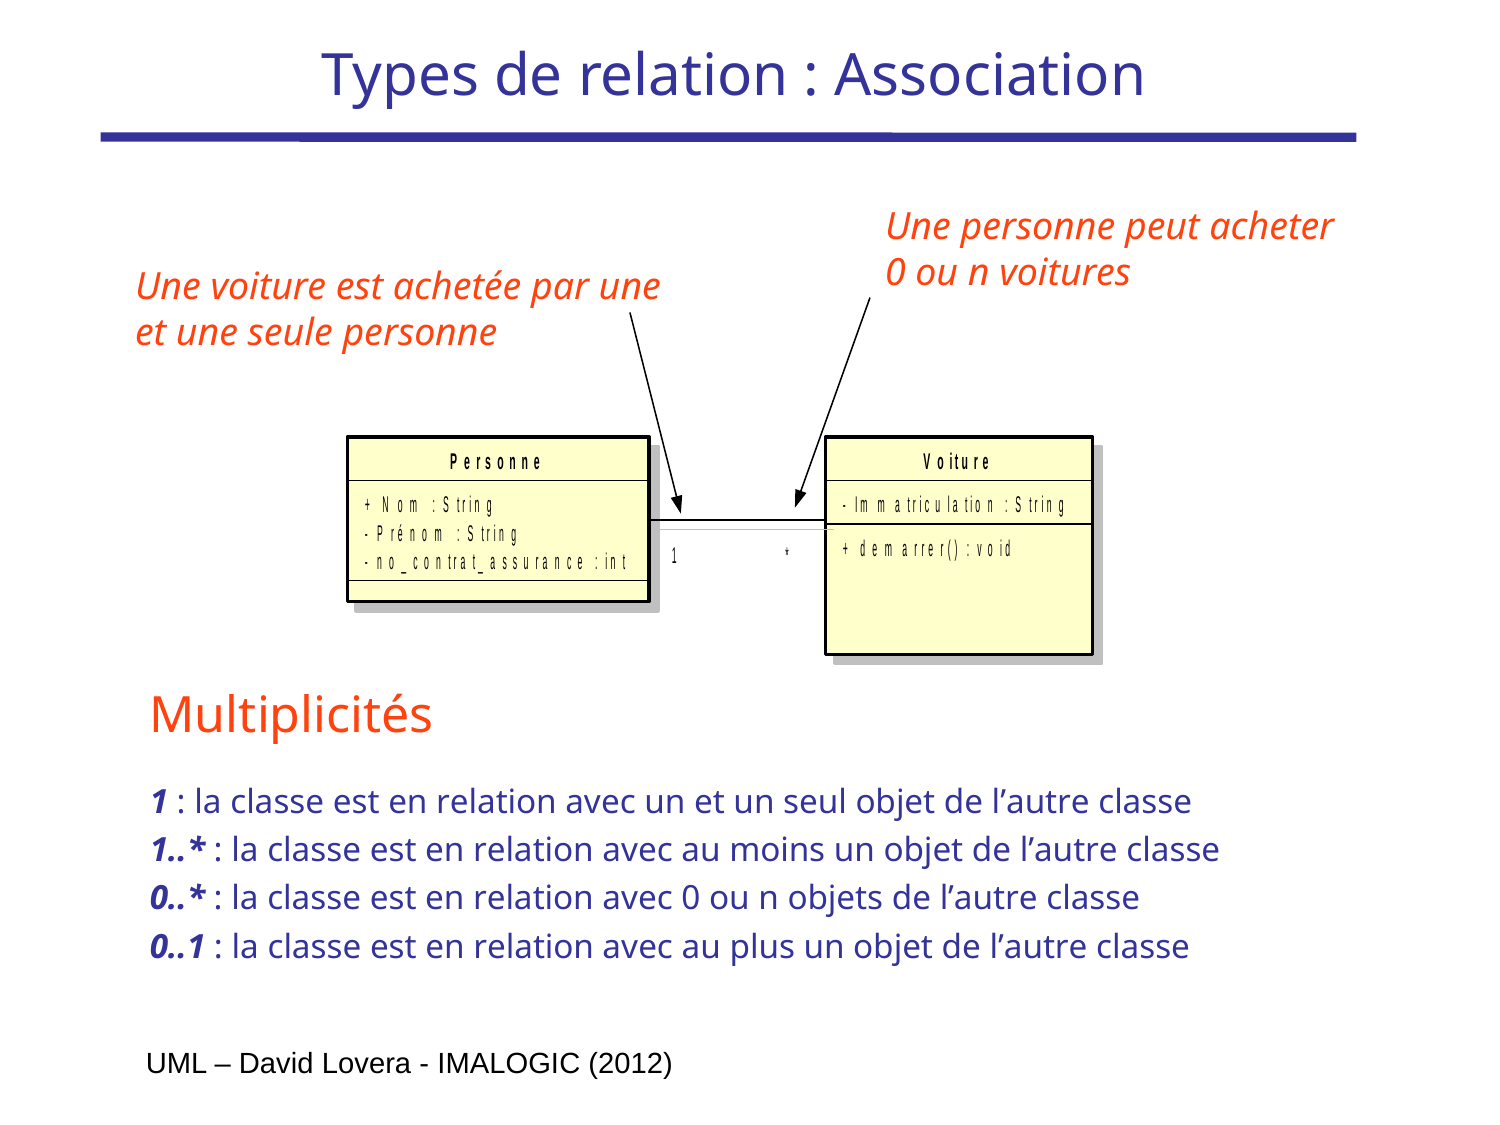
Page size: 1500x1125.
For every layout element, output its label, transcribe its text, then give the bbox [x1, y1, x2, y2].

text_box Une voiture est achetée par une et une seule personne [120, 254, 771, 361]
text_box Une personne peut acheter 0 ou n voitures [870, 195, 1412, 301]
picture [329, 417, 1111, 673]
list UML – David Lovera - IMALOGIC (2012) [75, 1047, 1426, 1087]
list Multiplicités 1 : la classe est en relation avec un et un seul objet de l’autre classe 1..* : la classe est en relation avec au moins un objet de l’autre classe 0..* : la classe est en relation avec 0 ou n objets de l’autre classe 0..1 : la classe est en relation avec au plus un objet de l’autre classe [105, 675, 1426, 1010]
text_box Types de relation : Association [307, 29, 1162, 115]
